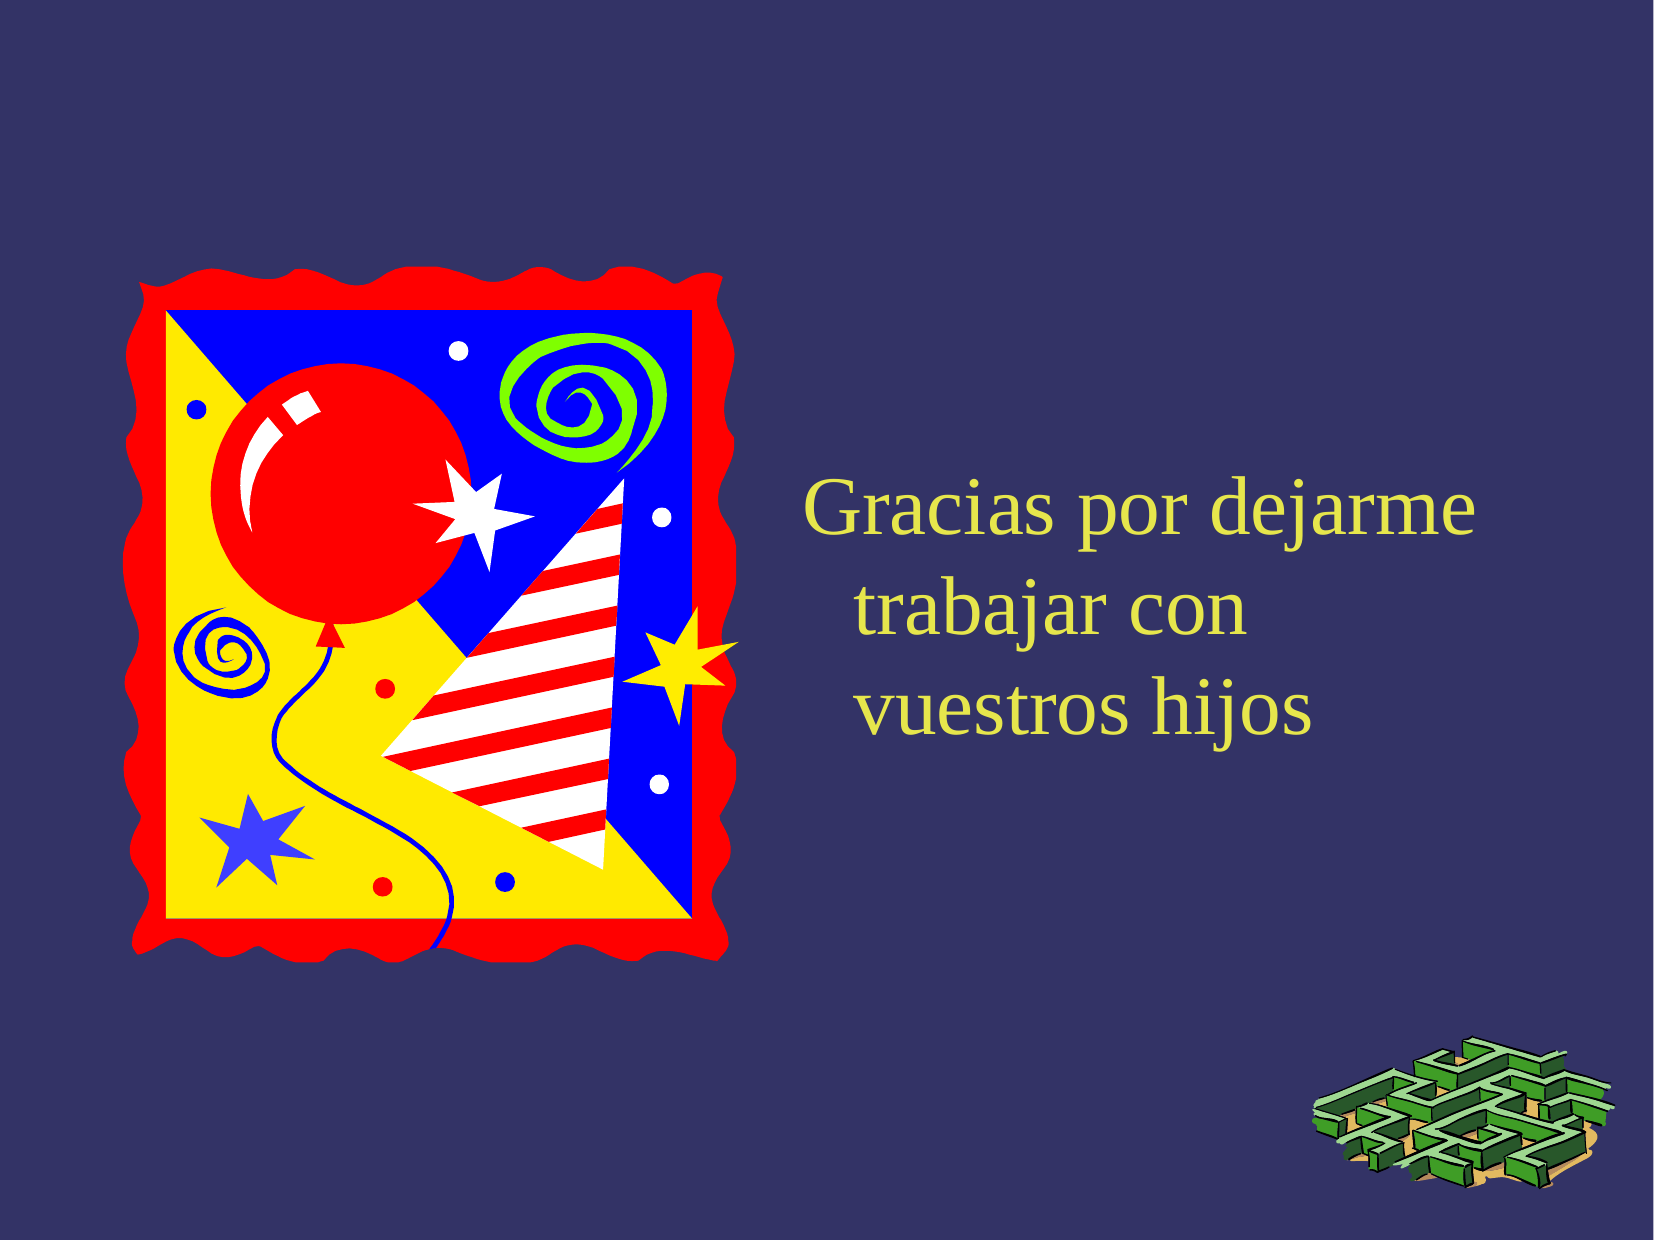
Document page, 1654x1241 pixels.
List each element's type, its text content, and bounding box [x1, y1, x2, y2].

picture [118, 265, 739, 963]
list Gracias por dejarme trabajar con vuestros hijos [797, 157, 1529, 975]
